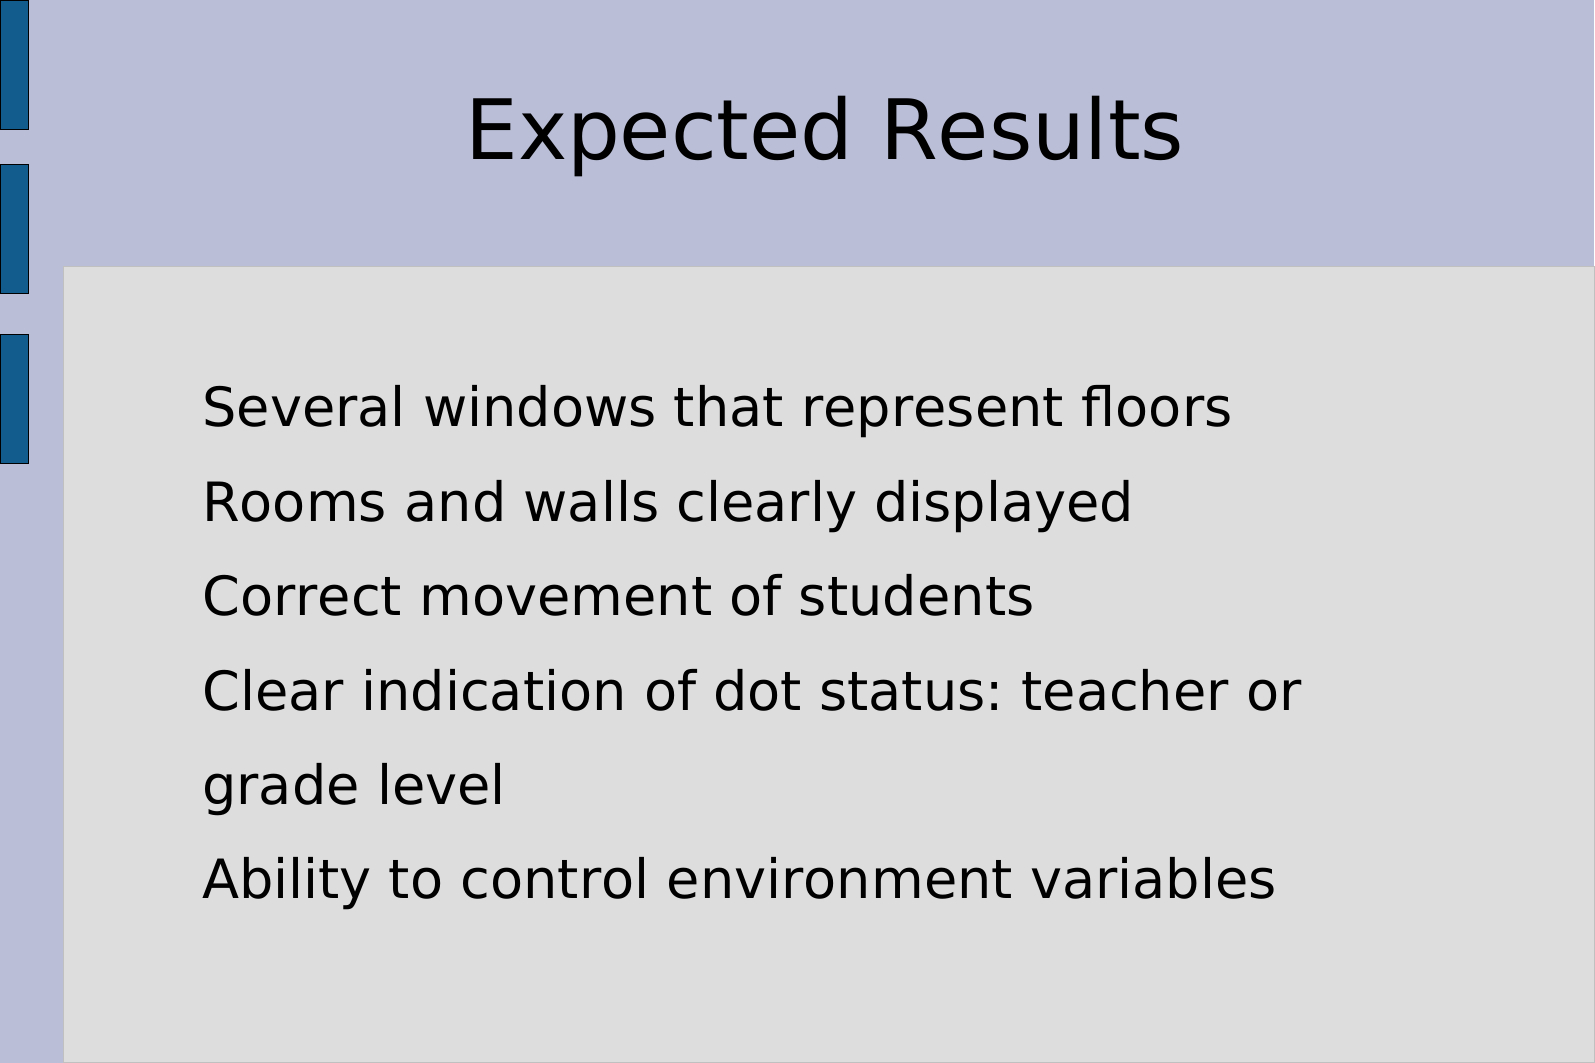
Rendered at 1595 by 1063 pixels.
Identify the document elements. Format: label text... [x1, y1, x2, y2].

text_box [187, 262, 1501, 336]
text_box Expected Results [262, 75, 1388, 187]
text_box Several windows that represent floors Rooms and walls clearly displayed Correct movement of students Clear indication of dot status: teacher or grade level Ability to control environment variables [187, 337, 1463, 888]
